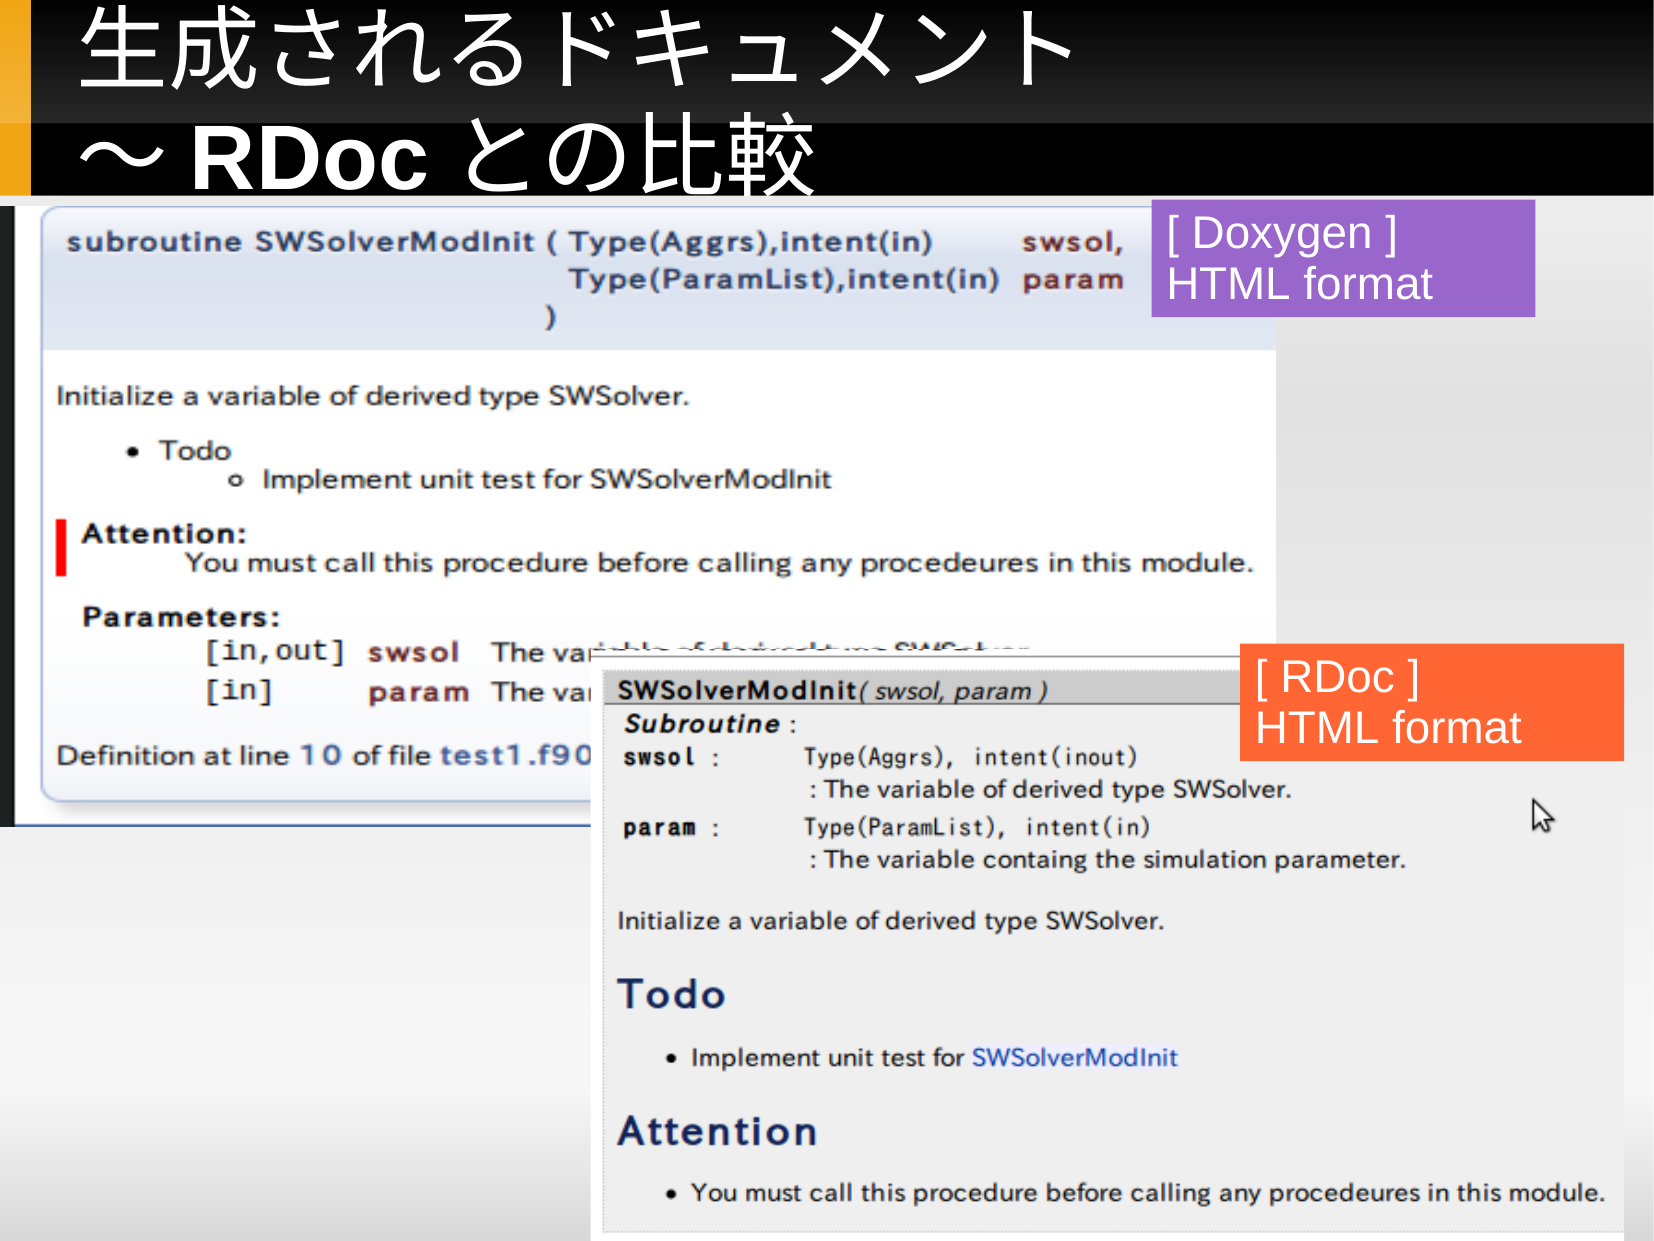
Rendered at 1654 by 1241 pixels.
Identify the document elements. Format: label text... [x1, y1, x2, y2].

picture [0, 0, 1654, 1241]
title 生成されるドキュメント 〜RDocとの比較 [76, 0, 1565, 212]
text_box [ Doxygen ] HTML format [1151, 199, 1536, 318]
text_box [ RDoc ] HTML format [1240, 643, 1625, 762]
